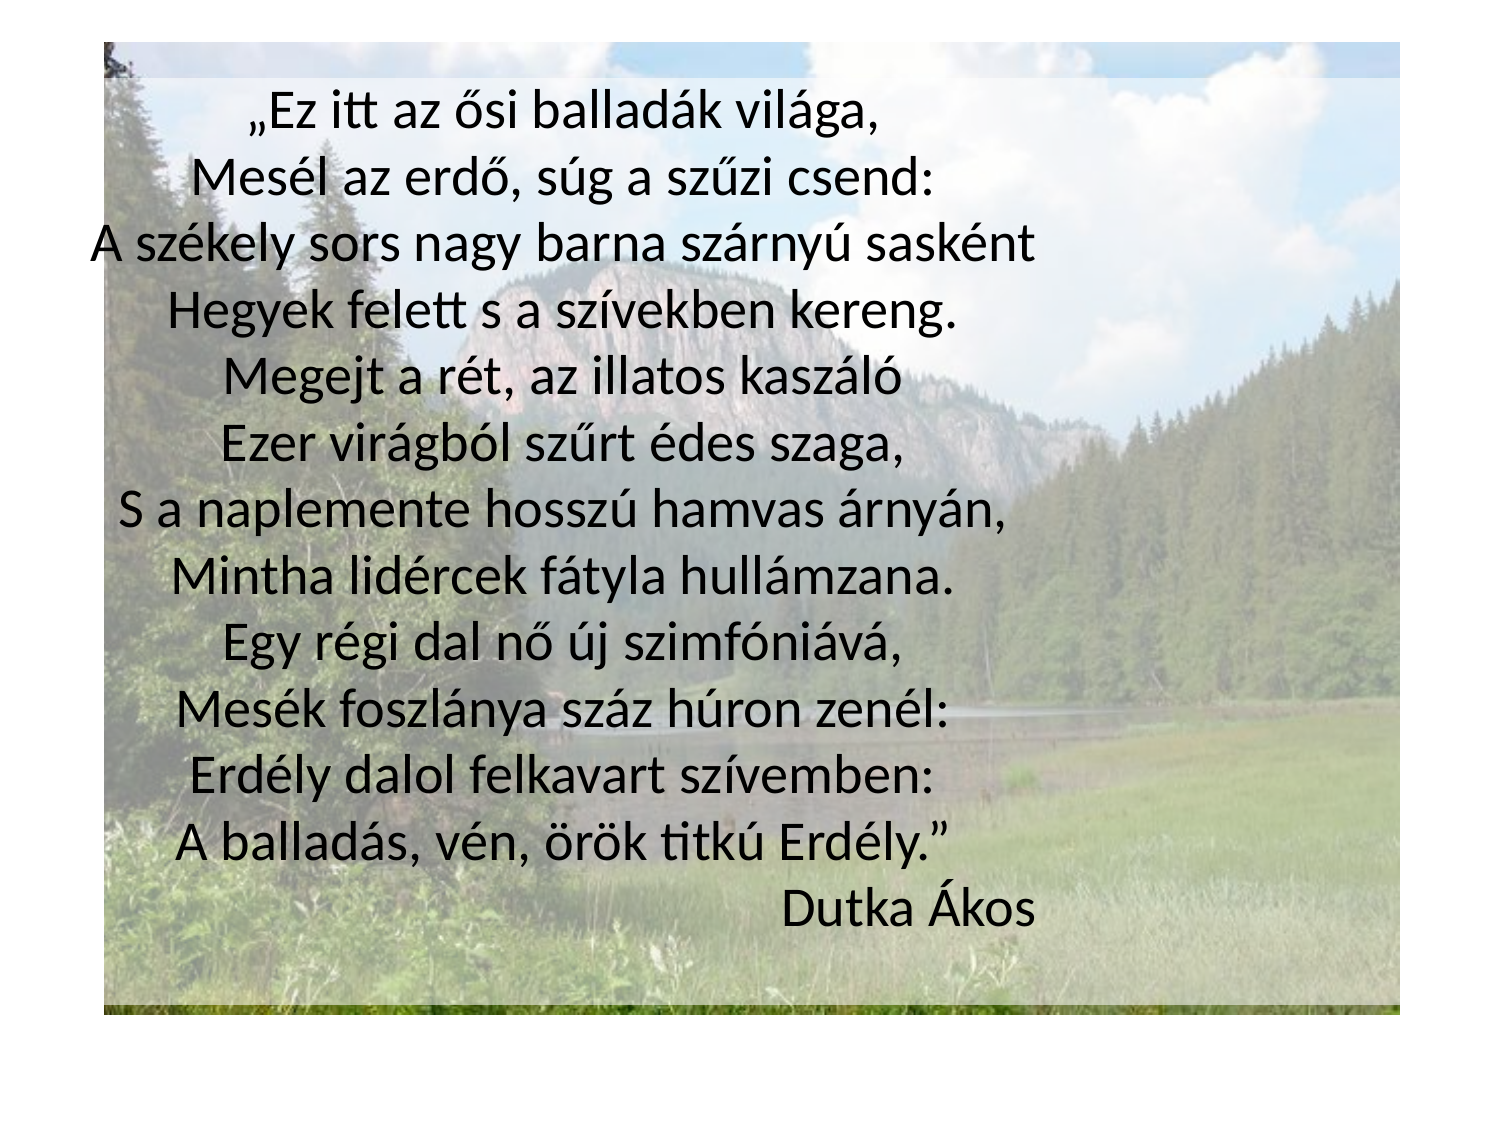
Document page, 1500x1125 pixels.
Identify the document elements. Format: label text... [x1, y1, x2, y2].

picture [104, 1005, 1400, 1015]
list „Ez itt az ősi balladák világa, Mesél az erdő, súg a szűzi csend: A székely sors nagy barna szárnyú sasként Hegyek felett s a szívekben kereng. Megejt a rét, az illatos kaszáló Ezer virágból szűrt édes szaga, S a naplemente hosszú hamvas árnyán, Mintha lidércek fátyla hullámzana. Egy régi dal nő új szimfóniává, Mesék foszlánya száz húron zenél: Erdély dalol felkavart szívemben: A balladás, vén, örök titkú Erdély.” Dutka Ákos [75, 78, 1426, 1005]
picture [104, 42, 1400, 78]
